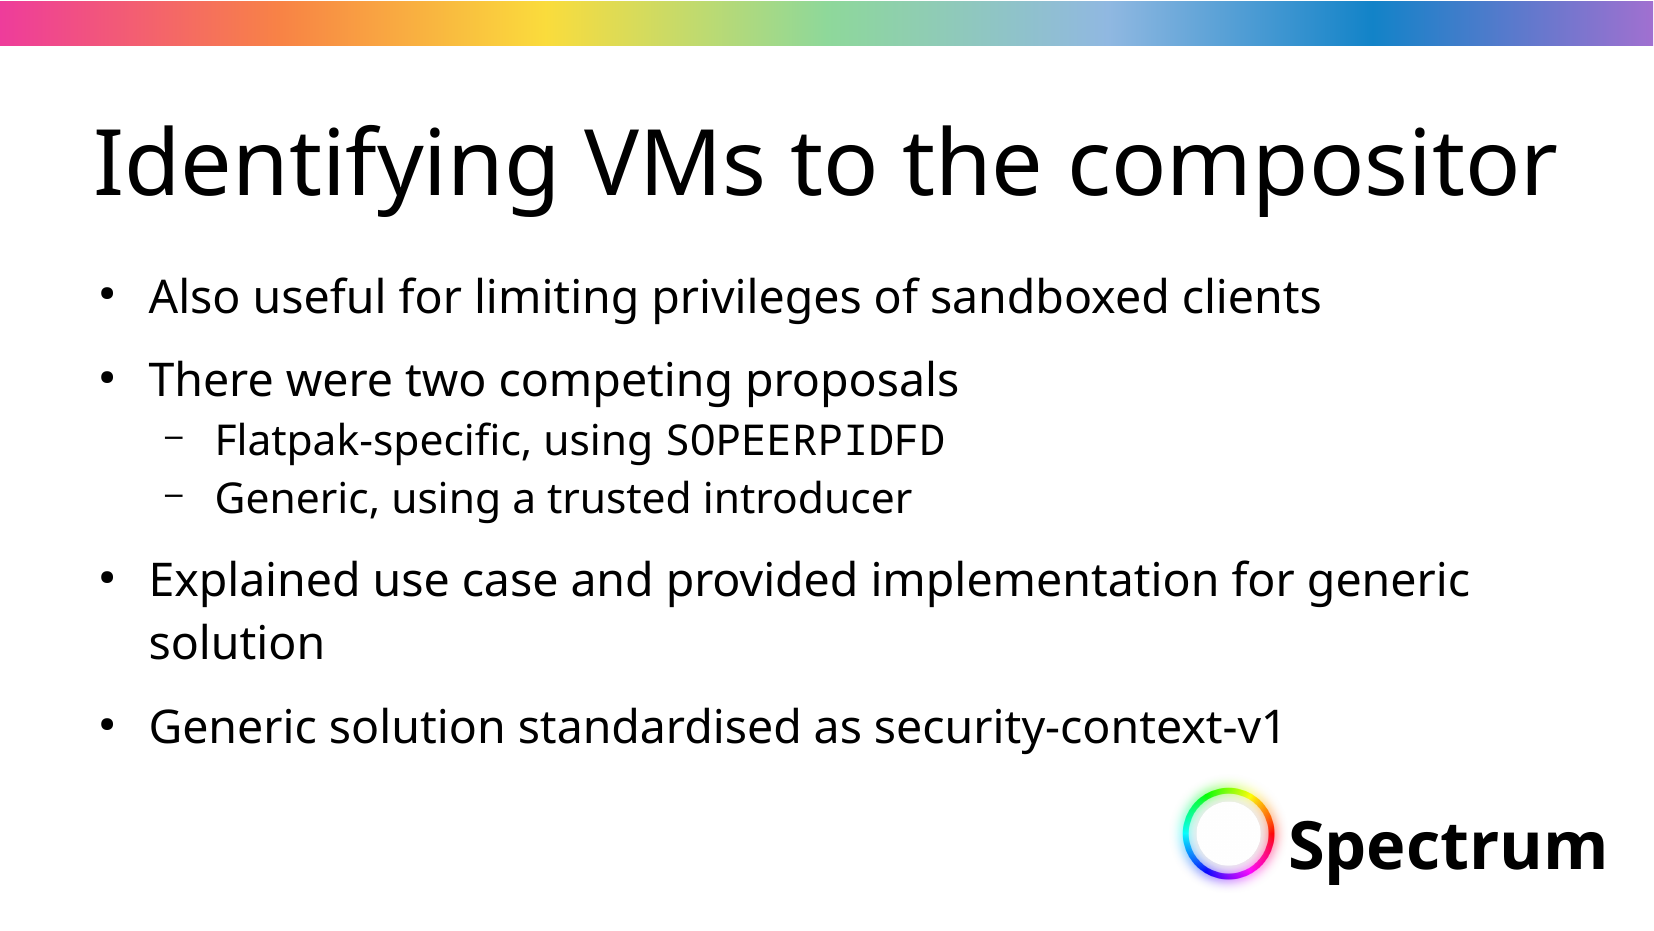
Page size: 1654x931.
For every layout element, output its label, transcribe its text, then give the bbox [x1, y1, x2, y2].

list Also useful for limiting privileges of sandboxed clients There were two competing proposals Flatpak-specific, using SOPEERPIDFD Generic, using a trusted introducer Explained use case and provided implementation for generic solution Generic solution standardised as security-context-v1 [82, 263, 1571, 758]
title Identifying VMs to the compositor [82, 82, 1571, 238]
picture [1169, 774, 1288, 893]
